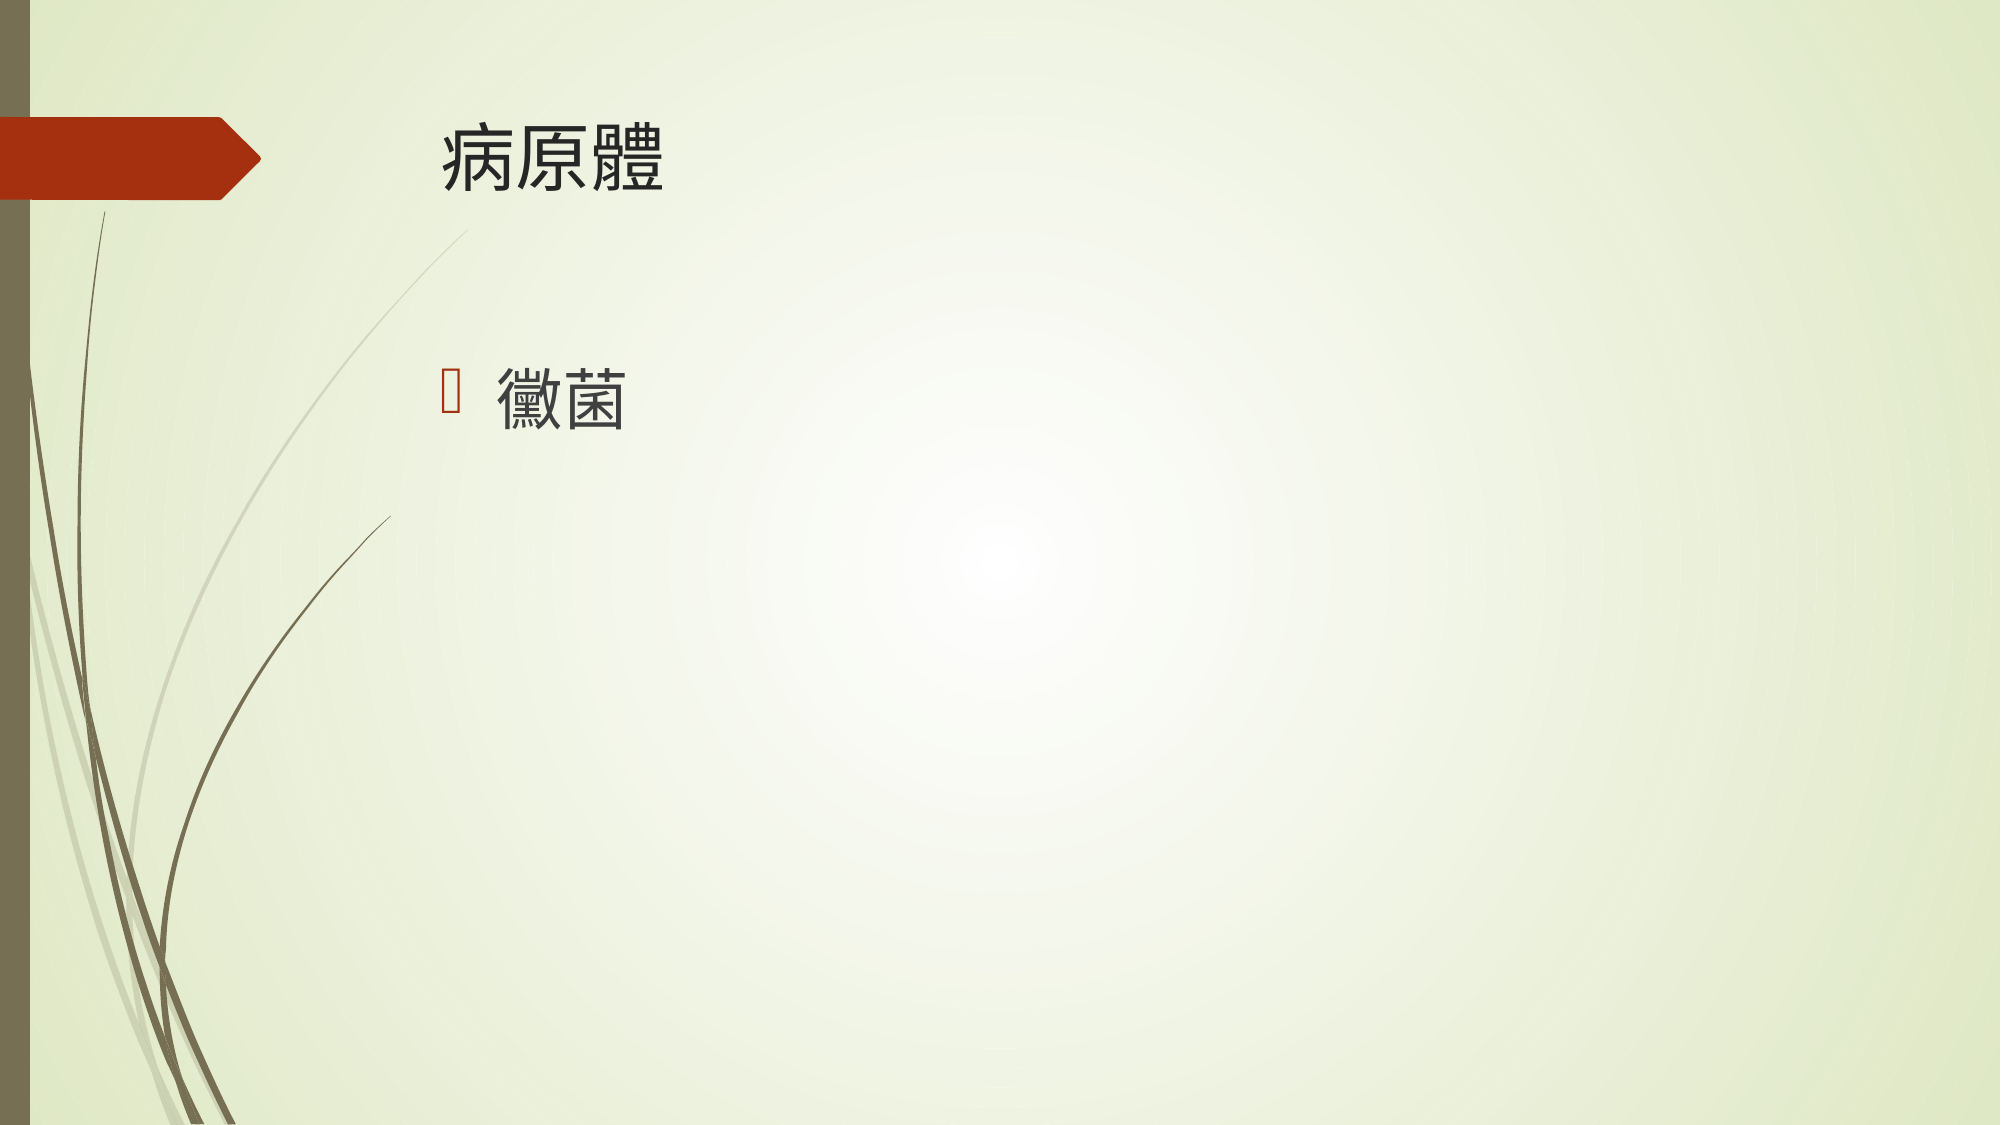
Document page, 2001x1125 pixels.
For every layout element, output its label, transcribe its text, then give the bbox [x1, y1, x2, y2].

title 病原體 [425, 102, 1888, 313]
list 黴菌 [424, 350, 1888, 970]
